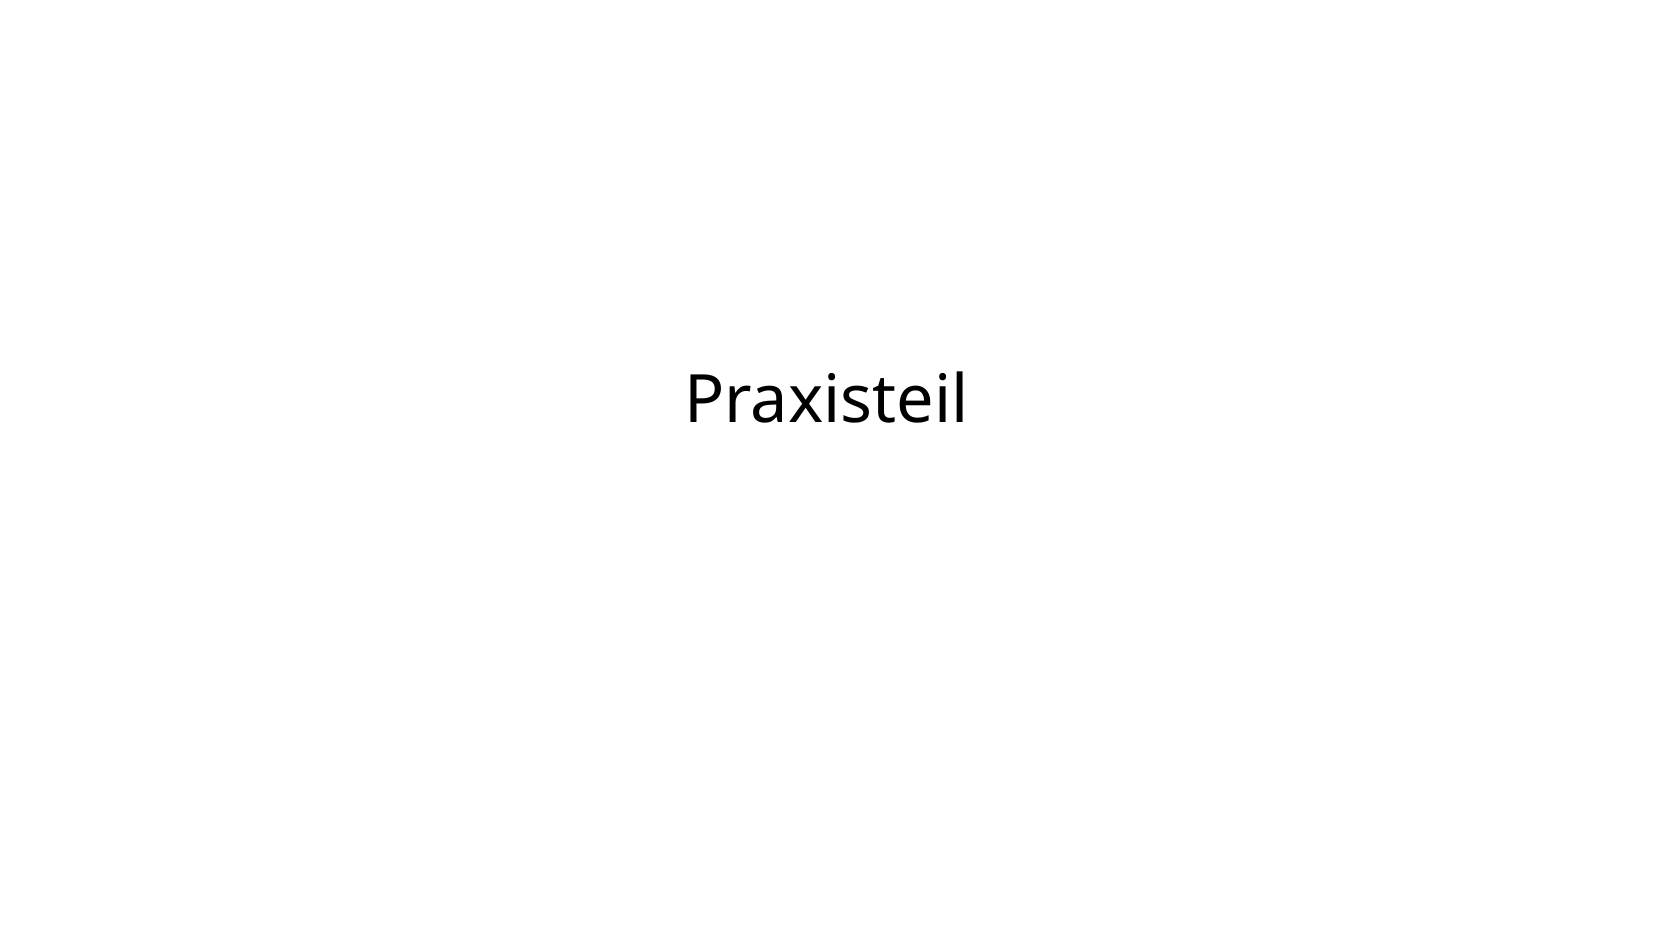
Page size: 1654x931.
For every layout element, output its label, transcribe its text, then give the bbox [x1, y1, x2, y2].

subtitle Praxisteil [82, 37, 1571, 757]
